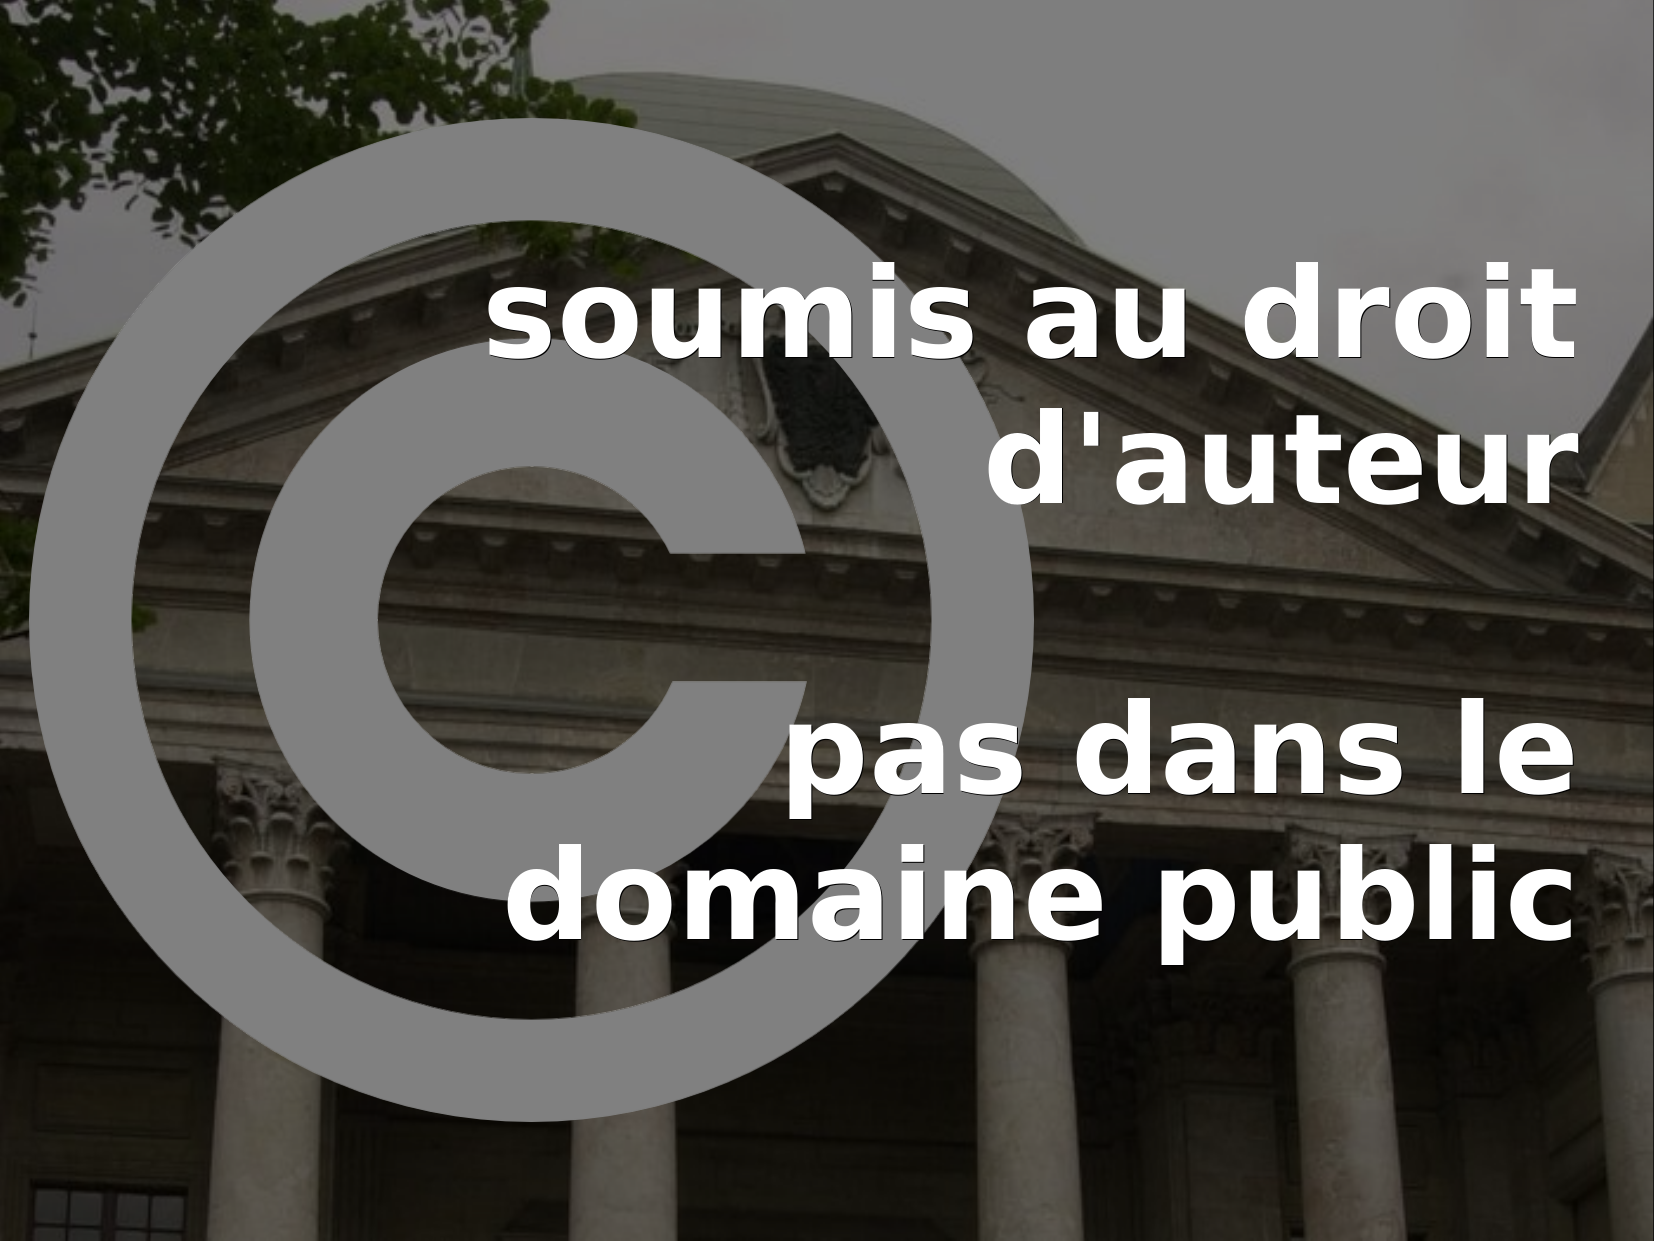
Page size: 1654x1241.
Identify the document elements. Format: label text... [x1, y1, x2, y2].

picture [0, 0, 1654, 1241]
text_box soumis au droit d'auteur pas dans le domaine public [0, 88, 1595, 977]
